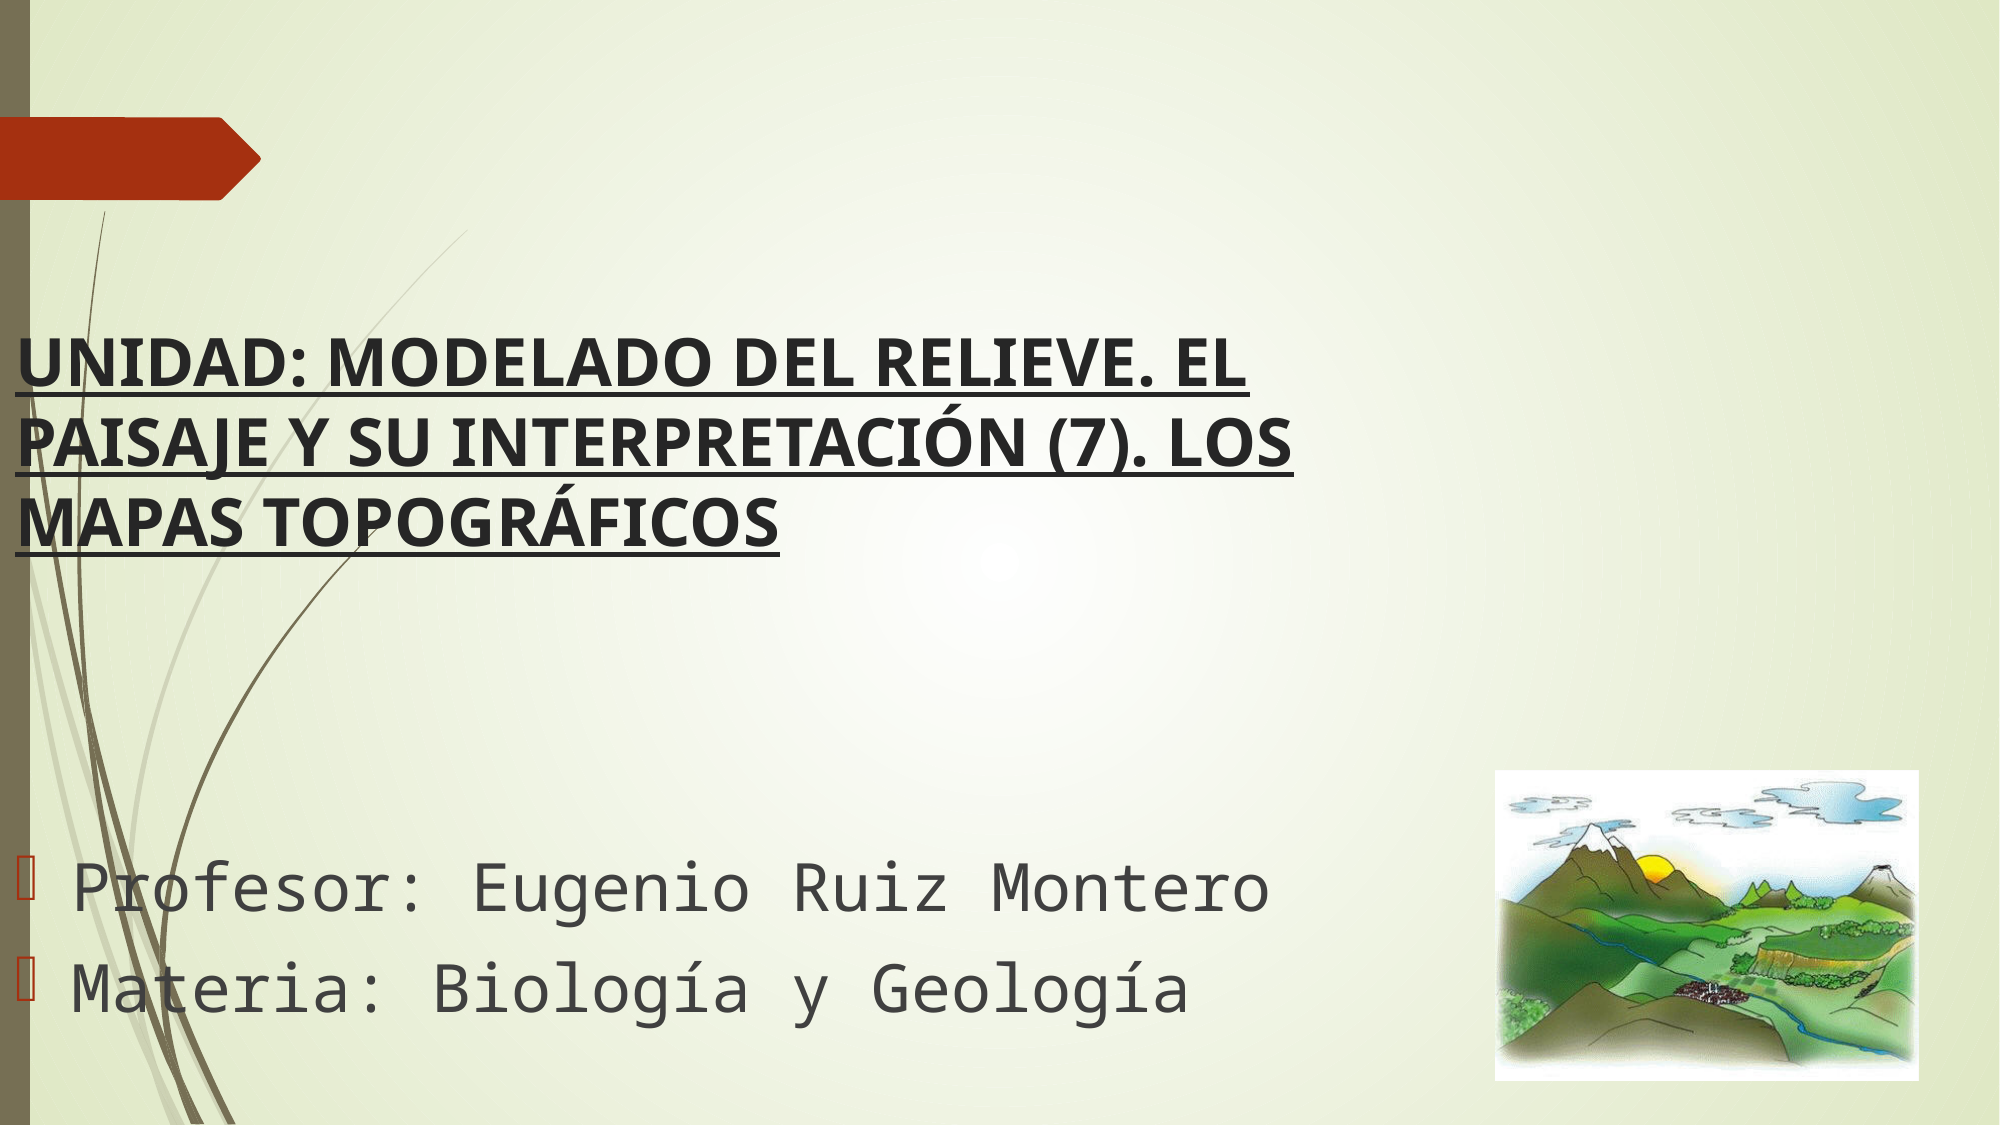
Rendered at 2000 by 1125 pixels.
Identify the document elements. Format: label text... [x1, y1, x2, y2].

picture [1495, 769, 1920, 1081]
subtitle Profesor: Eugenio Ruiz Montero Materia: Biología y Geología [0, 837, 1495, 1013]
title UNIDAD: MODELADO DEL RELIEVE. EL PAISAJE Y SU INTERPRETACIÓN (7). LOS MAPAS TOPOGRÁFICOS [0, 312, 1501, 751]
